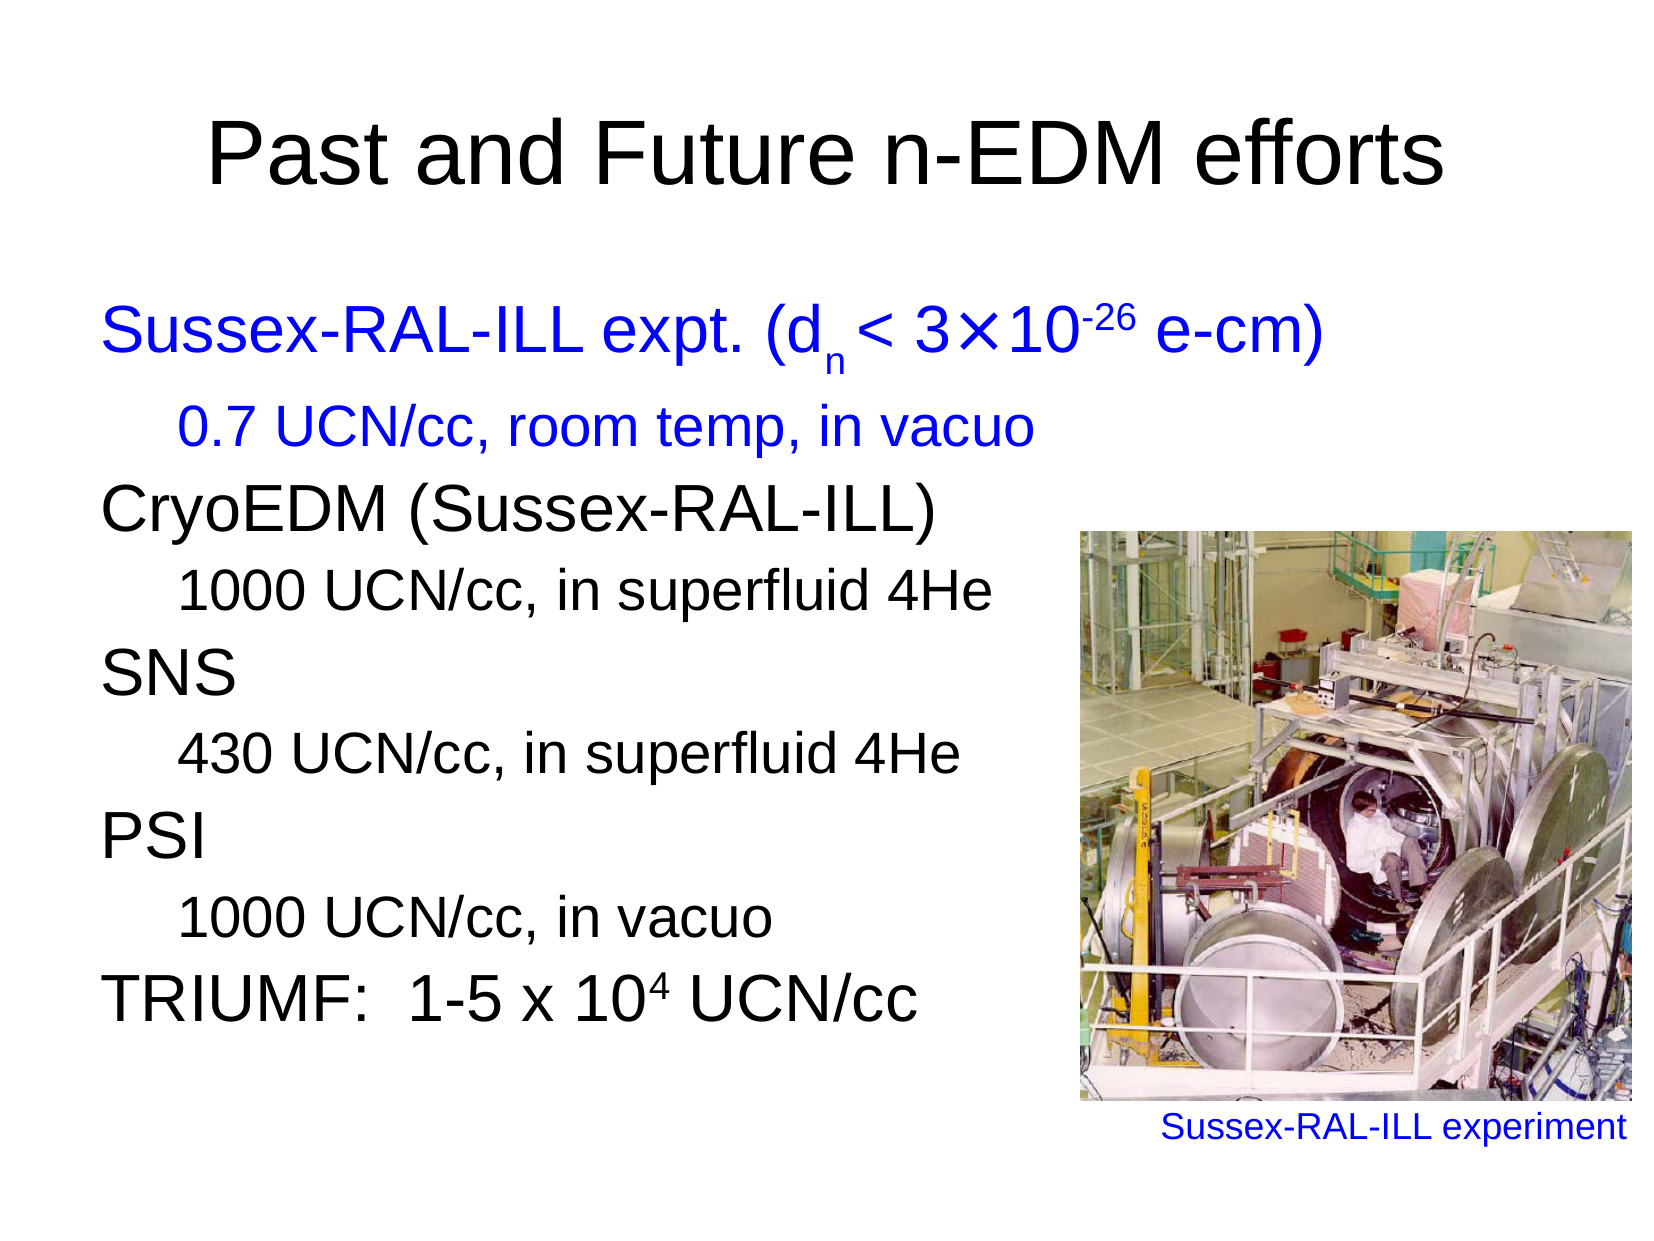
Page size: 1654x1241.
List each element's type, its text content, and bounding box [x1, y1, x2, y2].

list Sussex-RAL-ILL expt. (dn < 3⨯10-26 e-cm) 0.7 UCN/cc, room temp, in vacuo CryoEDM (Sussex-RAL-ILL) 1000 UCN/cc, in superfluid 4He SNS 430 UCN/cc, in superfluid 4He PSI 1000 UCN/cc, in vacuo TRIUMF: 1-5 x 104 UCN/cc [82, 290, 1571, 1104]
picture [1080, 531, 1632, 1101]
text_box Sussex-RAL-ILL experiment [1145, 1098, 1638, 1160]
title Past and Future n-EDM efforts [82, 49, 1571, 257]
